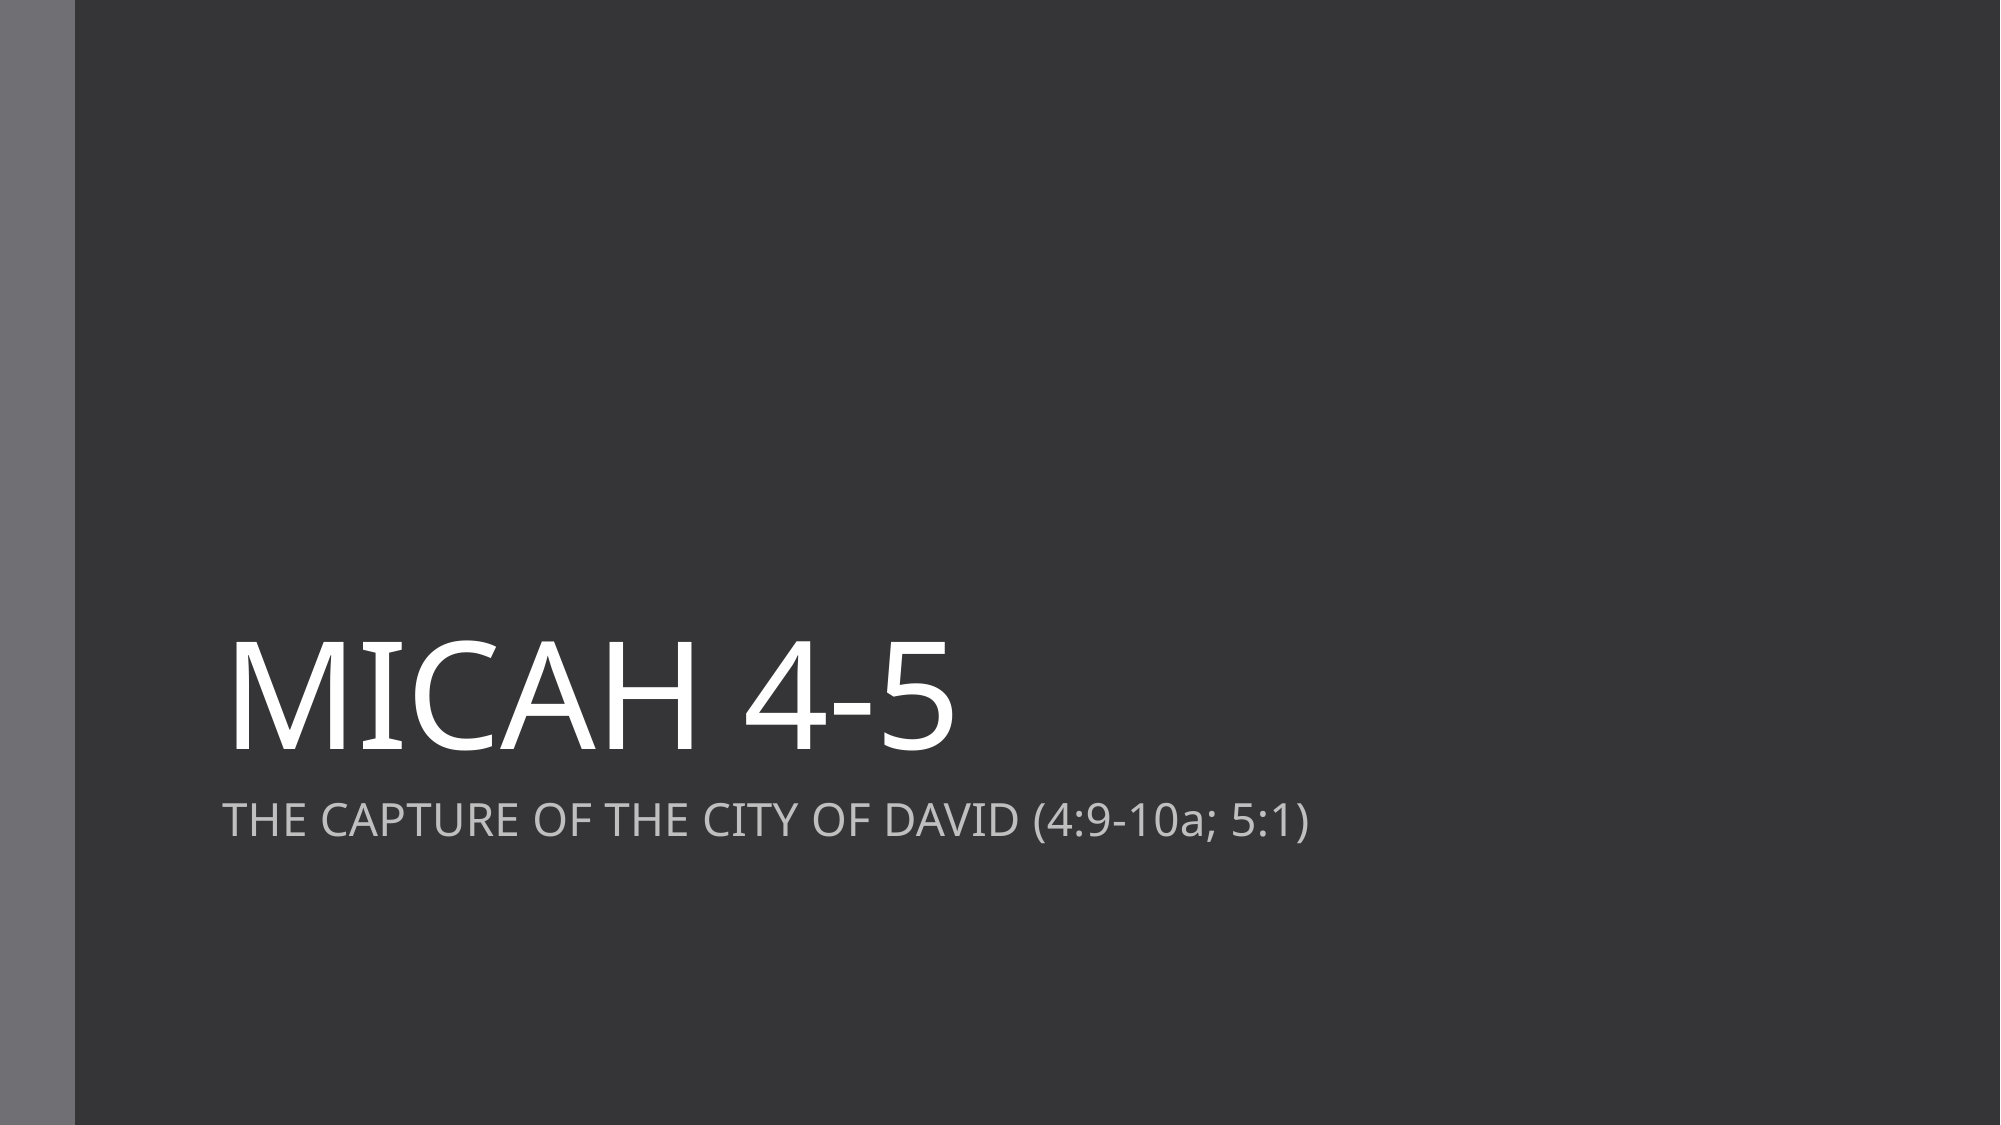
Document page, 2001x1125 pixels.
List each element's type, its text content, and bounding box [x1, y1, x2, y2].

title MICAH 4-5 [206, 124, 1752, 787]
subtitle THE CAPTURE OF THE CITY OF DAVID (4:9-10a; 5:1) [206, 787, 1752, 1066]
